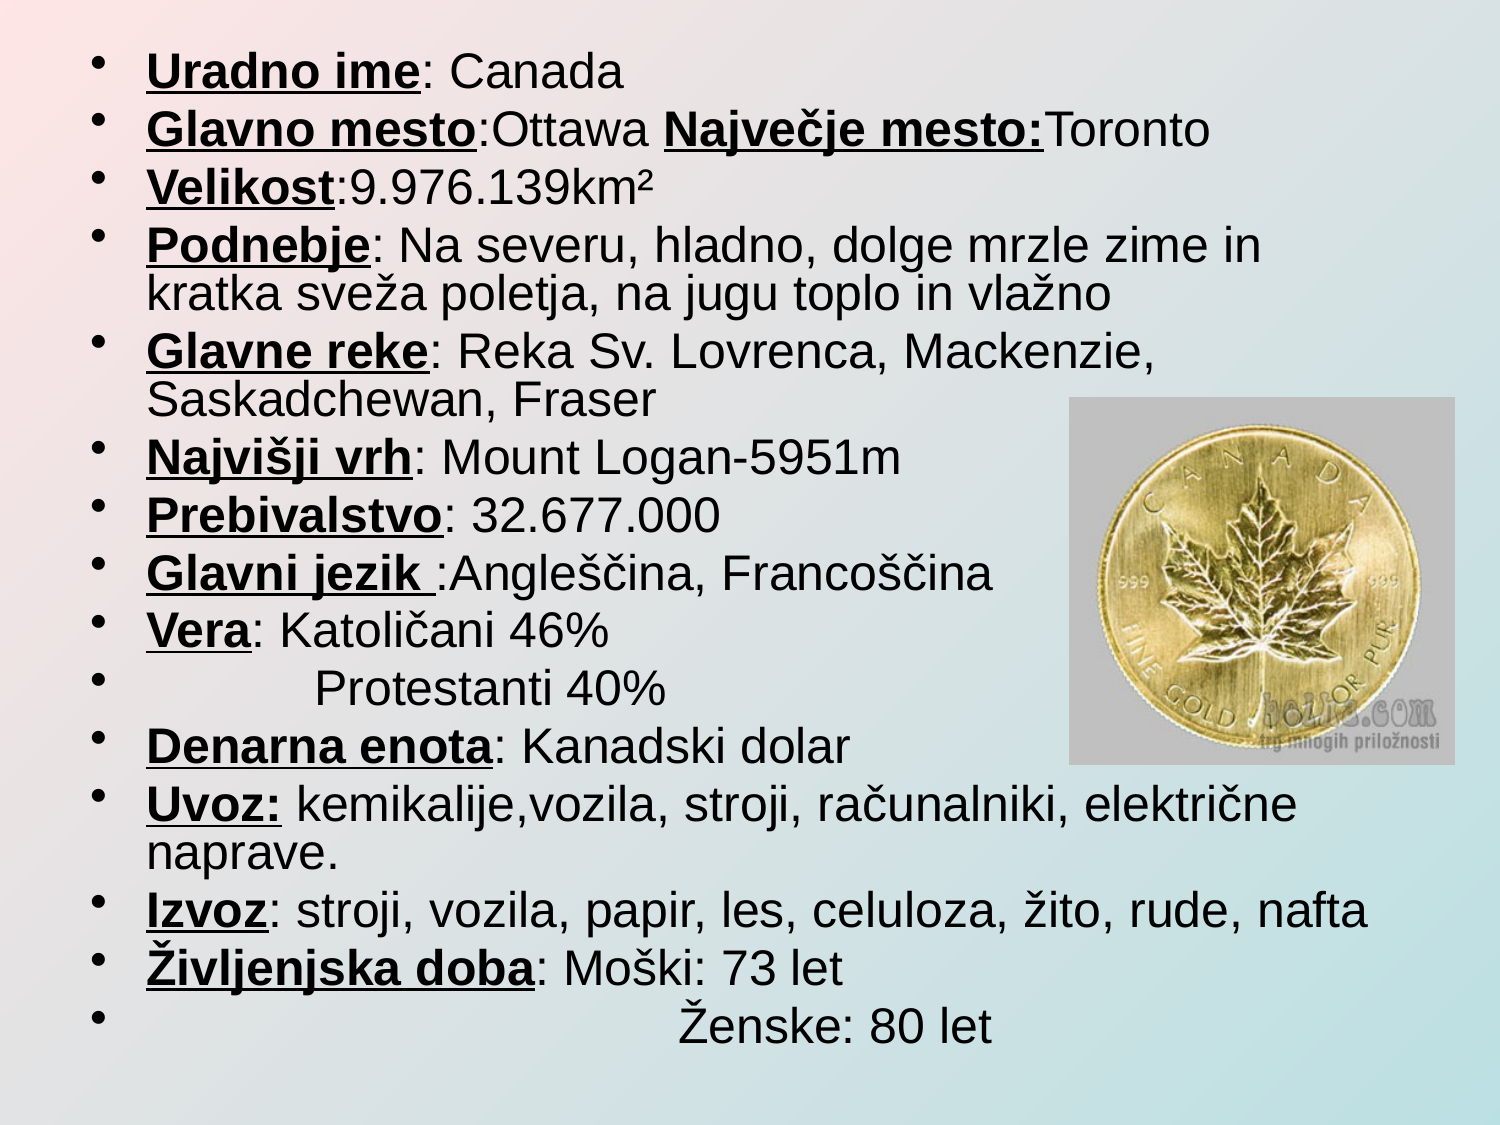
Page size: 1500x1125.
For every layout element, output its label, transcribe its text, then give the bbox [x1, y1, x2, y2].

list Uradno ime: Canada Glavno mesto:Ottawa Največje mesto:Toronto Velikost:9.976.139km² Podnebje: Na severu, hladno, dolge mrzle zime in kratka sveža poletja, na jugu toplo in vlažno Glavne reke: Reka Sv. Lovrenca, Mackenzie, Saskadchewan, Fraser Najvišji vrh: Mount Logan-5951m Prebivalstvo: 32.677.000 Glavni jezik :Angleščina, Francoščina Vera: Katoličani 46% Protestanti 40% Denarna enota: Kanadski dolar Uvoz: kemikalije,vozila, stroji, računalniki, električne naprave. Izvoz: stroji, vozila, papir, les, celuloza, žito, rude, nafta Življenjska doba: Moški: 73 let Ženske: 80 let [75, 42, 1425, 1083]
picture [1069, 397, 1455, 765]
